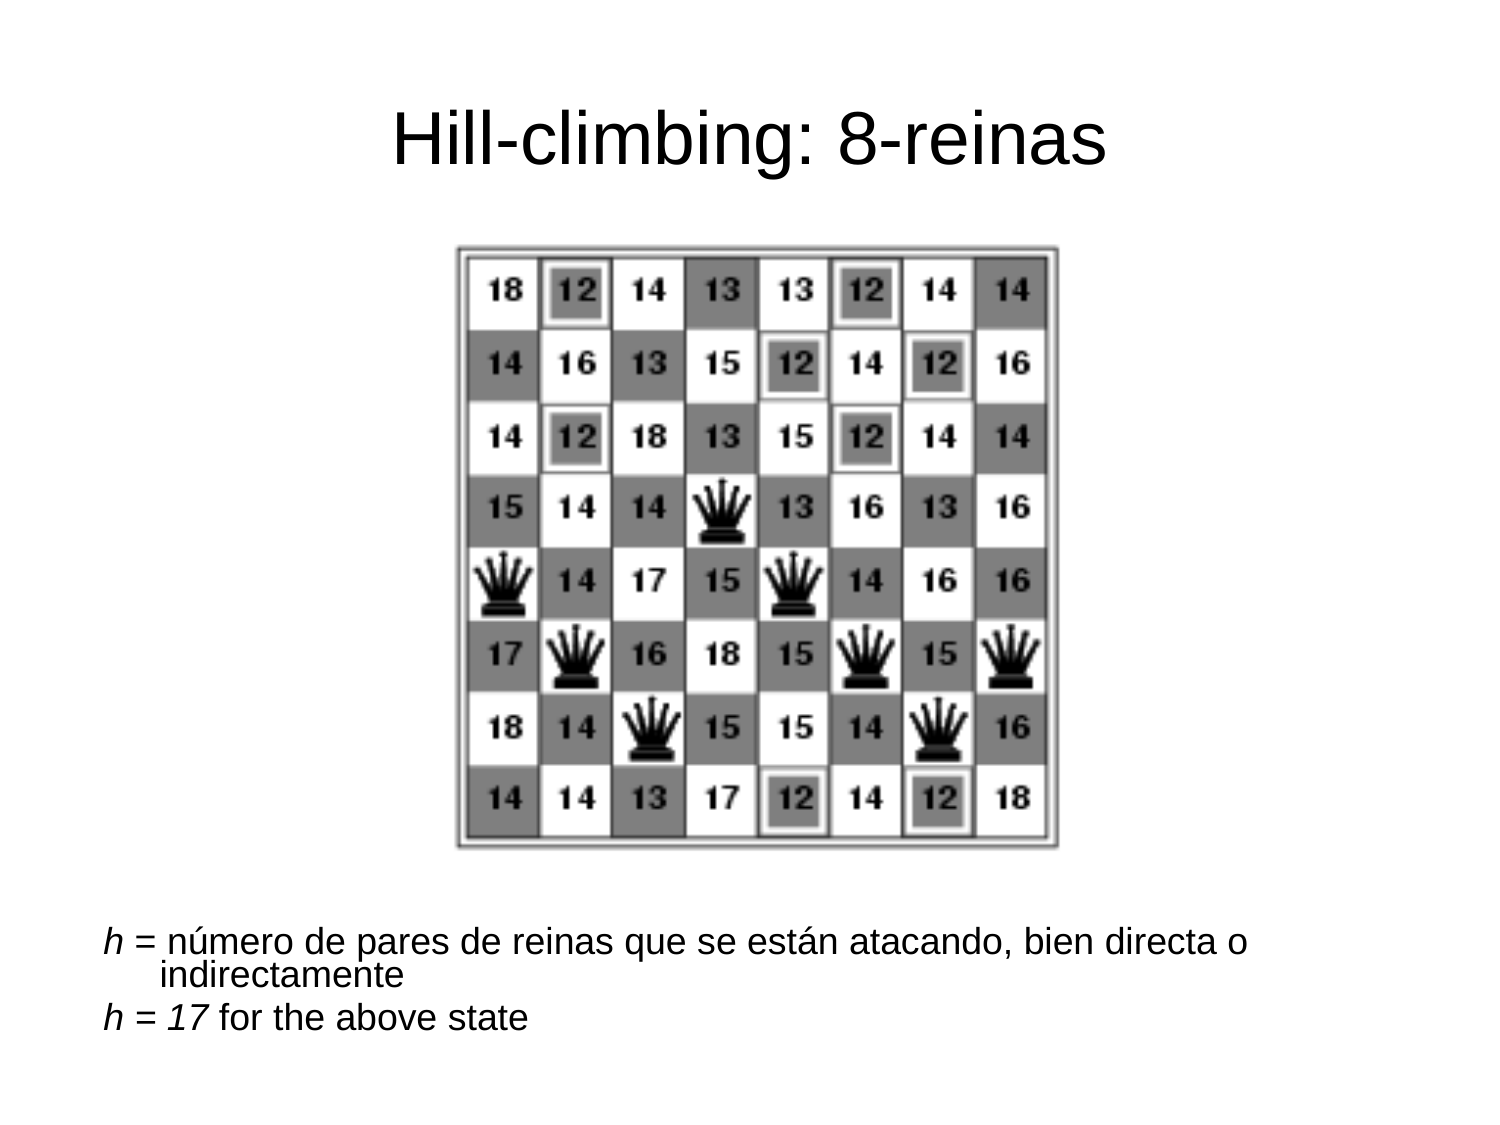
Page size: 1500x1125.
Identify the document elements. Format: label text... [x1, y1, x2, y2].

picture [450, 243, 1063, 857]
title Hill-climbing: 8-reinas [75, 45, 1426, 233]
list h = número de pares de reinas que se están atacando, bien directa o indirectamente h = 17 for the above state [88, 845, 1439, 1063]
